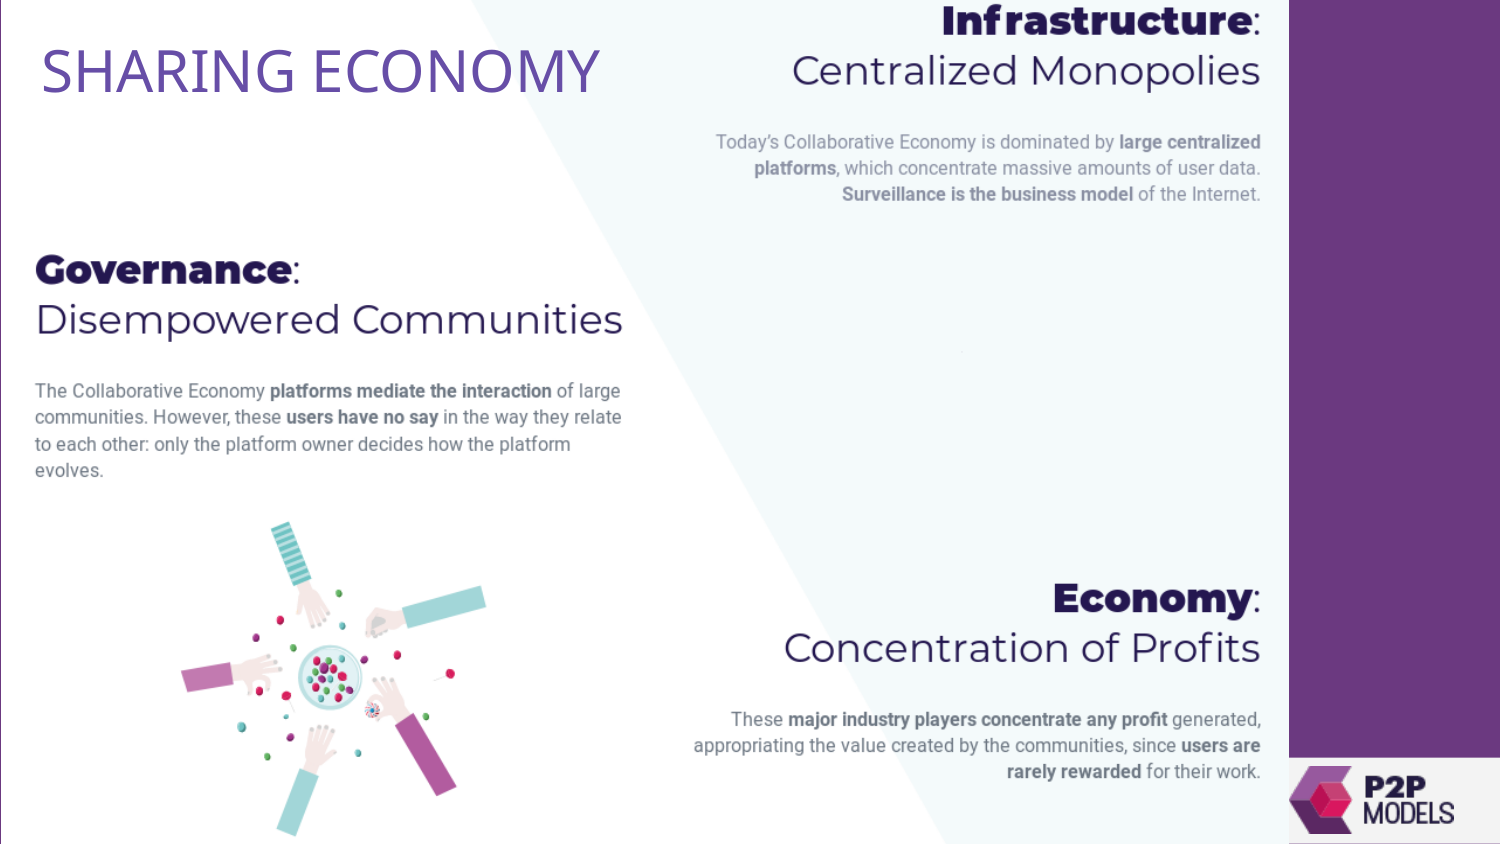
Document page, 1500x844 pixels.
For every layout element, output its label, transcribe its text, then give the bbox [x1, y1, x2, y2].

text_box [1289, 757, 1500, 844]
title SHARING ECONOMY [26, 19, 1416, 125]
picture [1, 0, 1454, 844]
